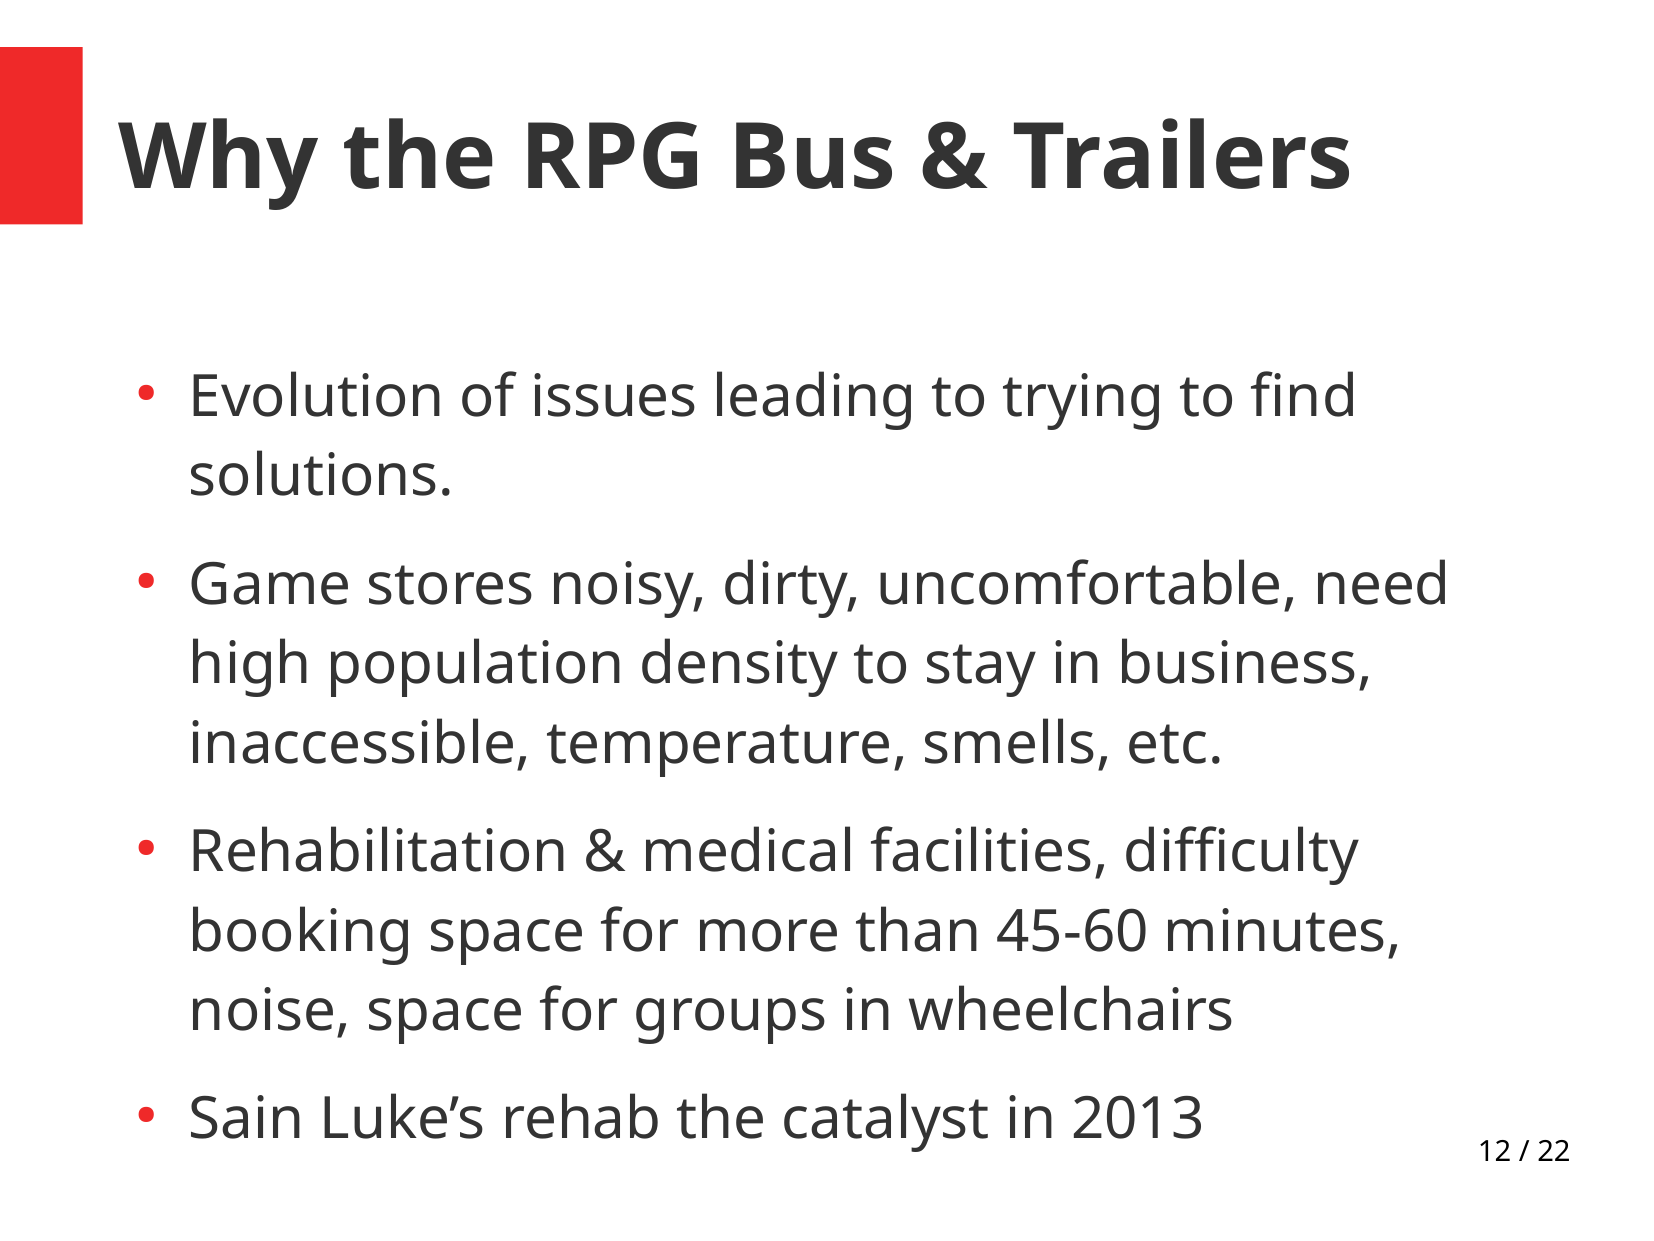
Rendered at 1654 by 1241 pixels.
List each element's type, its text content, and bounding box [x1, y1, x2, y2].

list Evolution of issues leading to trying to find solutions. Game stores noisy, dirty, uncomfortable, need high population density to stay in business, inaccessible, temperature, smells, etc. Rehabilitation & medical facilities, difficulty booking space for more than 45-60 minutes, noise, space for groups in wheelchairs Sain Luke’s rehab the catalyst in 2013 [118, 354, 1536, 1074]
title Why the RPG Bus & Trailers [118, 49, 1571, 257]
